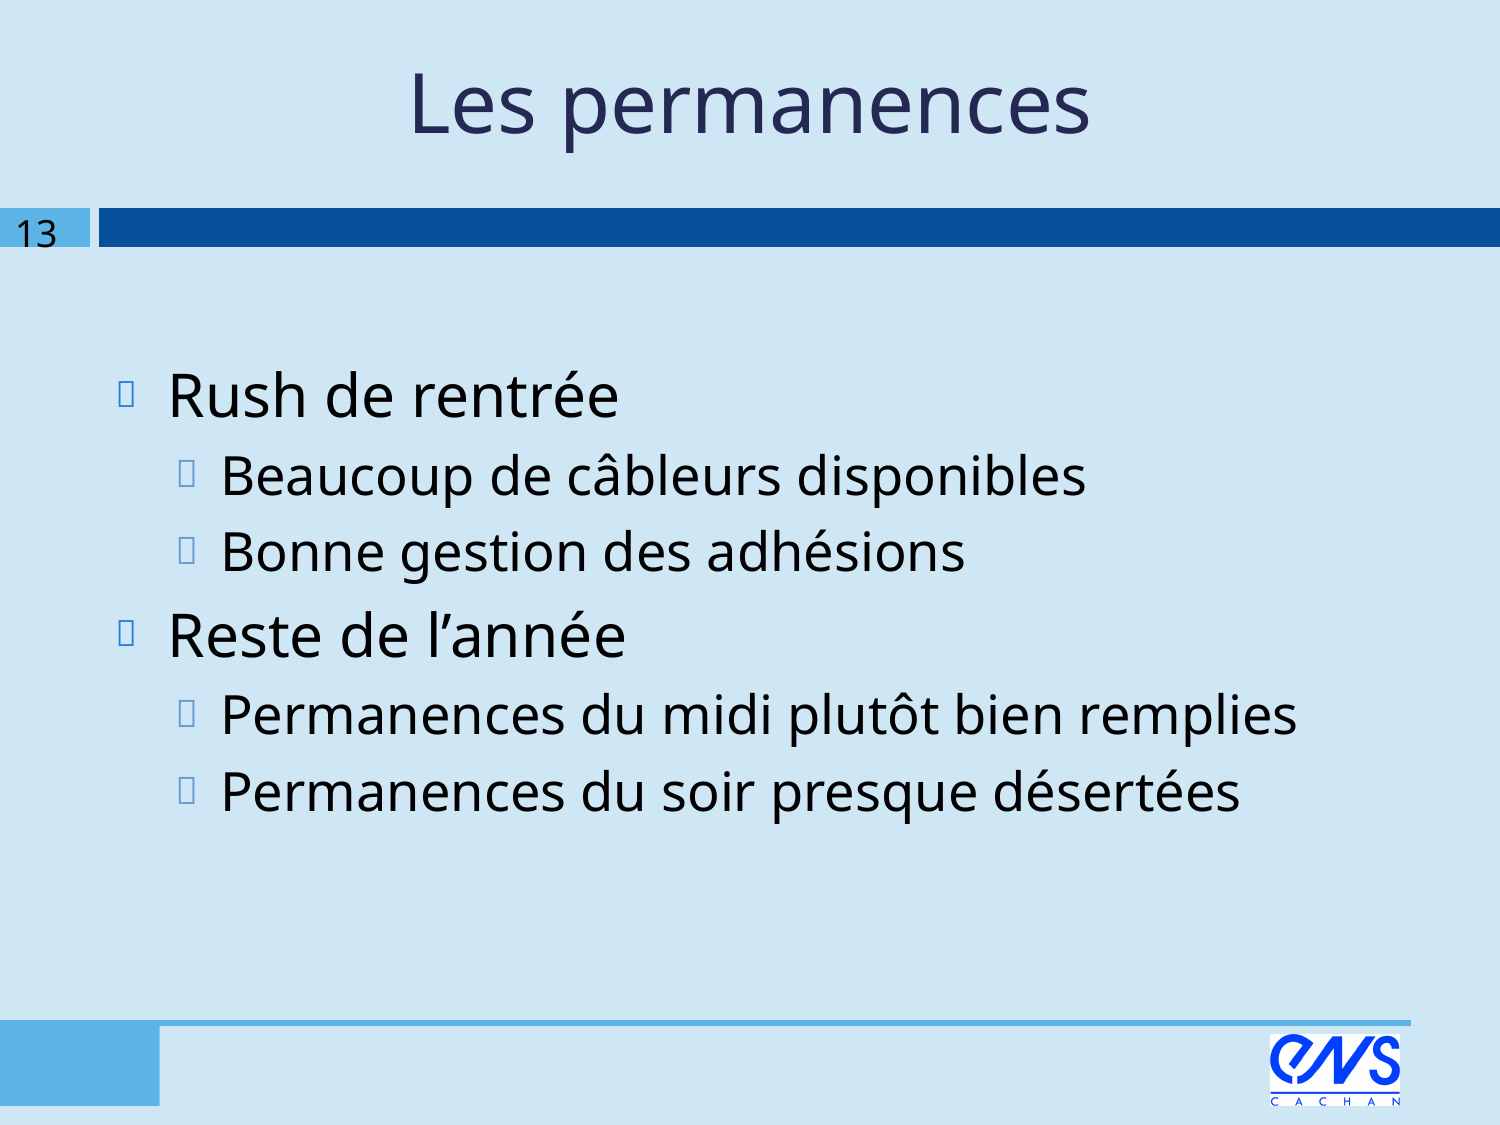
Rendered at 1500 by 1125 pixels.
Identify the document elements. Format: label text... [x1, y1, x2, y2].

title Les permanences [106, 42, 1438, 212]
picture [50, 208, 1500, 247]
list Rush de rentrée Beaucoup de câbleurs disponibles Bonne gestion des adhésions Reste de l’année Permanences du midi plutôt bien remplies Permanences du soir presque désertées [100, 262, 1438, 1000]
slide_number <numéro> [0, 202, 88, 243]
picture [1270, 1034, 1400, 1106]
picture [0, 243, 24, 247]
picture [27, 243, 39, 247]
